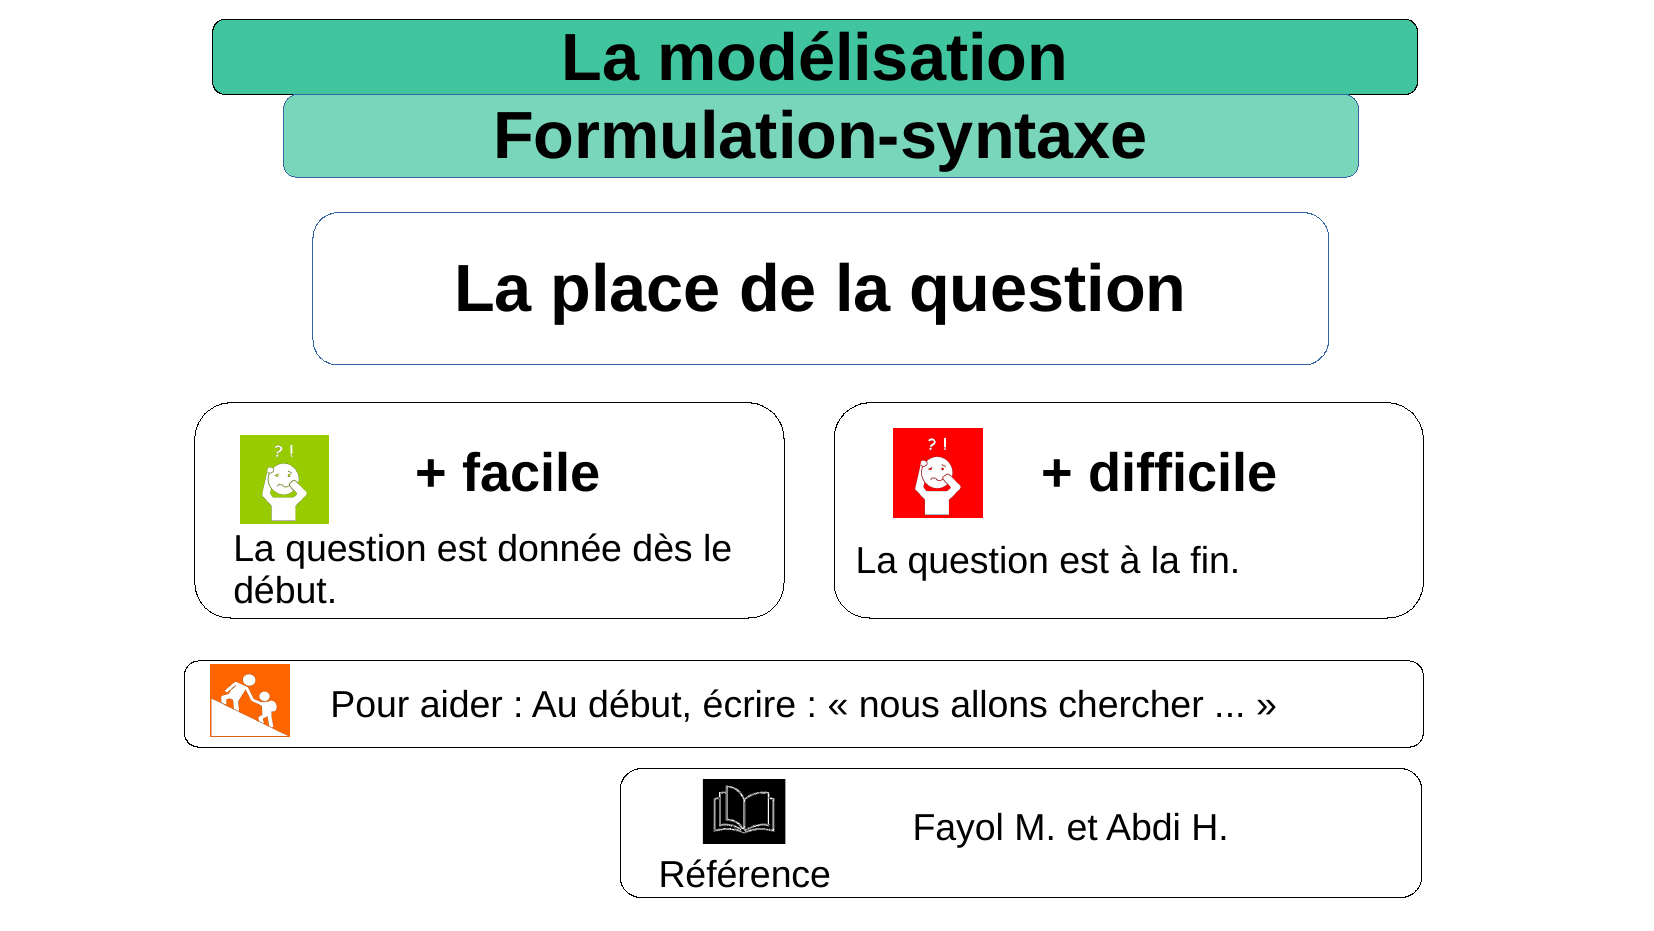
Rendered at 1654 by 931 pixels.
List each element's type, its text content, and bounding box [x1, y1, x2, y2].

text_box La question est à la fin. [840, 531, 1261, 591]
text_box Fayol M. et Abdi H. [897, 798, 1604, 898]
text_box La modélisation [212, 19, 1418, 95]
text_box + facile [399, 435, 617, 513]
text_box Pour aider : Au début, écrire : « nous allons chercher ... » [184, 660, 1424, 748]
picture [893, 428, 983, 518]
text_box La place de la question [312, 212, 1329, 365]
text_box La question est donnée dès le début. [218, 520, 765, 623]
text_box + difficile [1025, 435, 1295, 513]
text_box Formulation-syntaxe [283, 94, 1359, 178]
picture [240, 435, 329, 520]
picture [702, 779, 786, 844]
picture [210, 664, 290, 737]
text_box Référence [643, 845, 857, 903]
